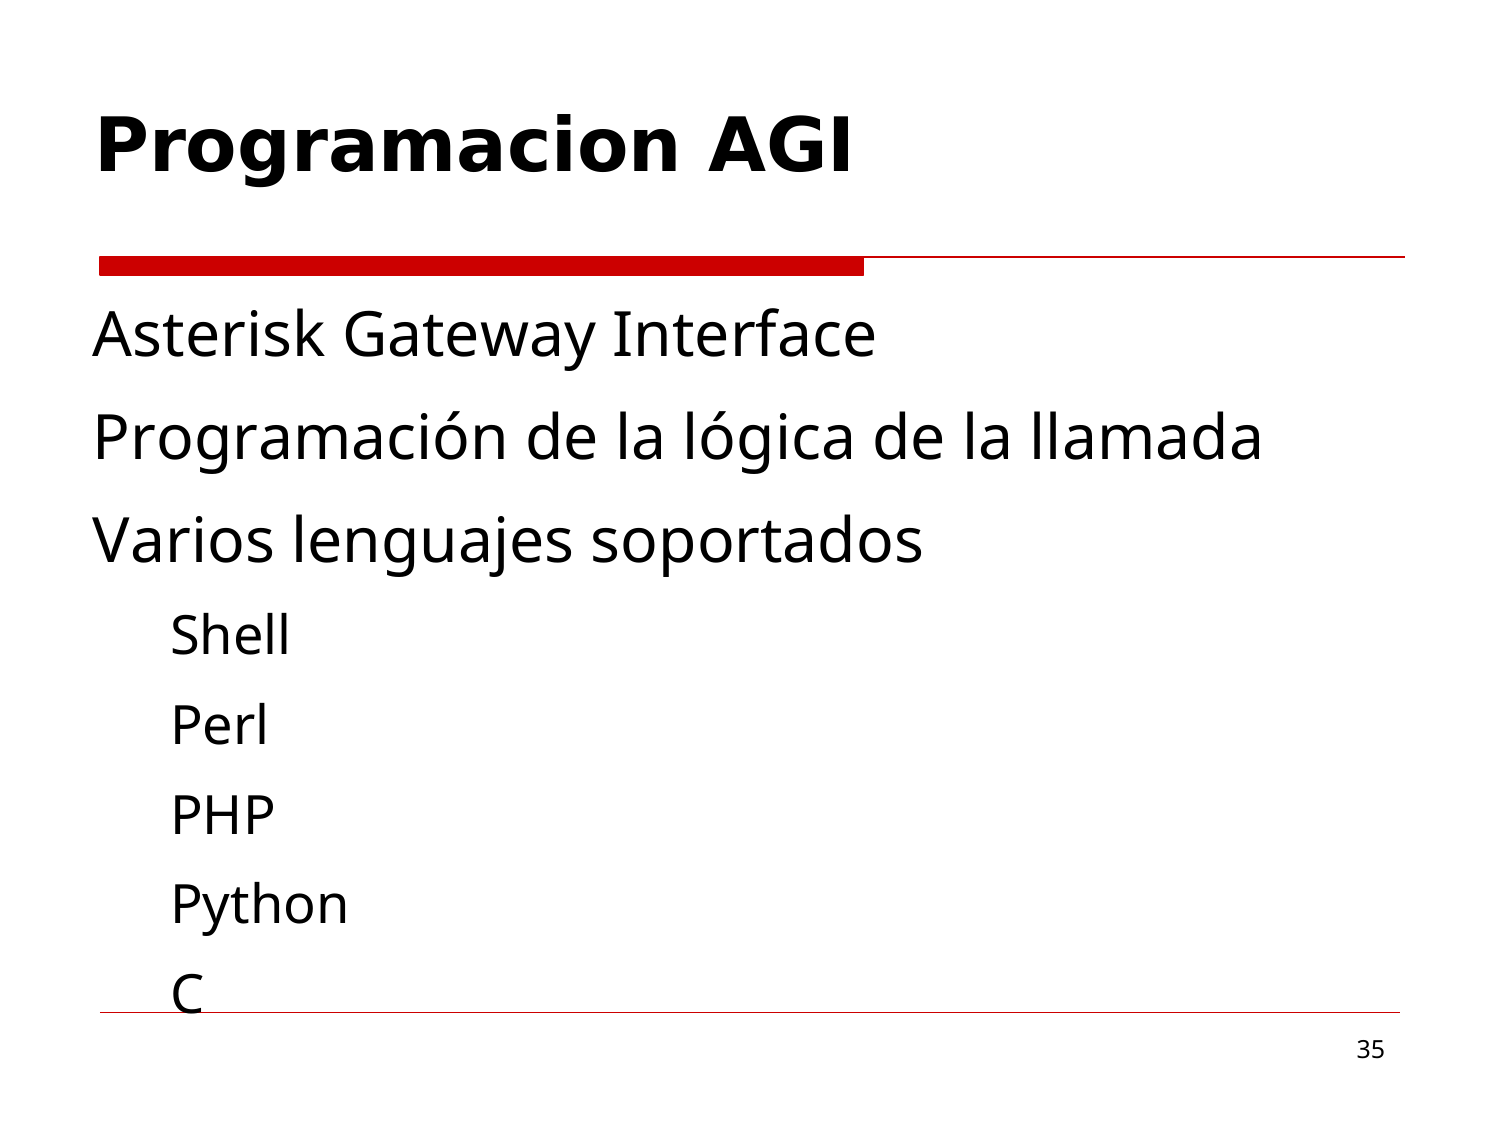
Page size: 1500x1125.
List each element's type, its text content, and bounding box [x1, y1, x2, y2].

title Programacion AGI [94, 42, 1407, 250]
list Asterisk Gateway Interface Programación de la lógica de la llamada Varios lenguajes soportados Shell Perl PHP Python C [92, 287, 1406, 988]
